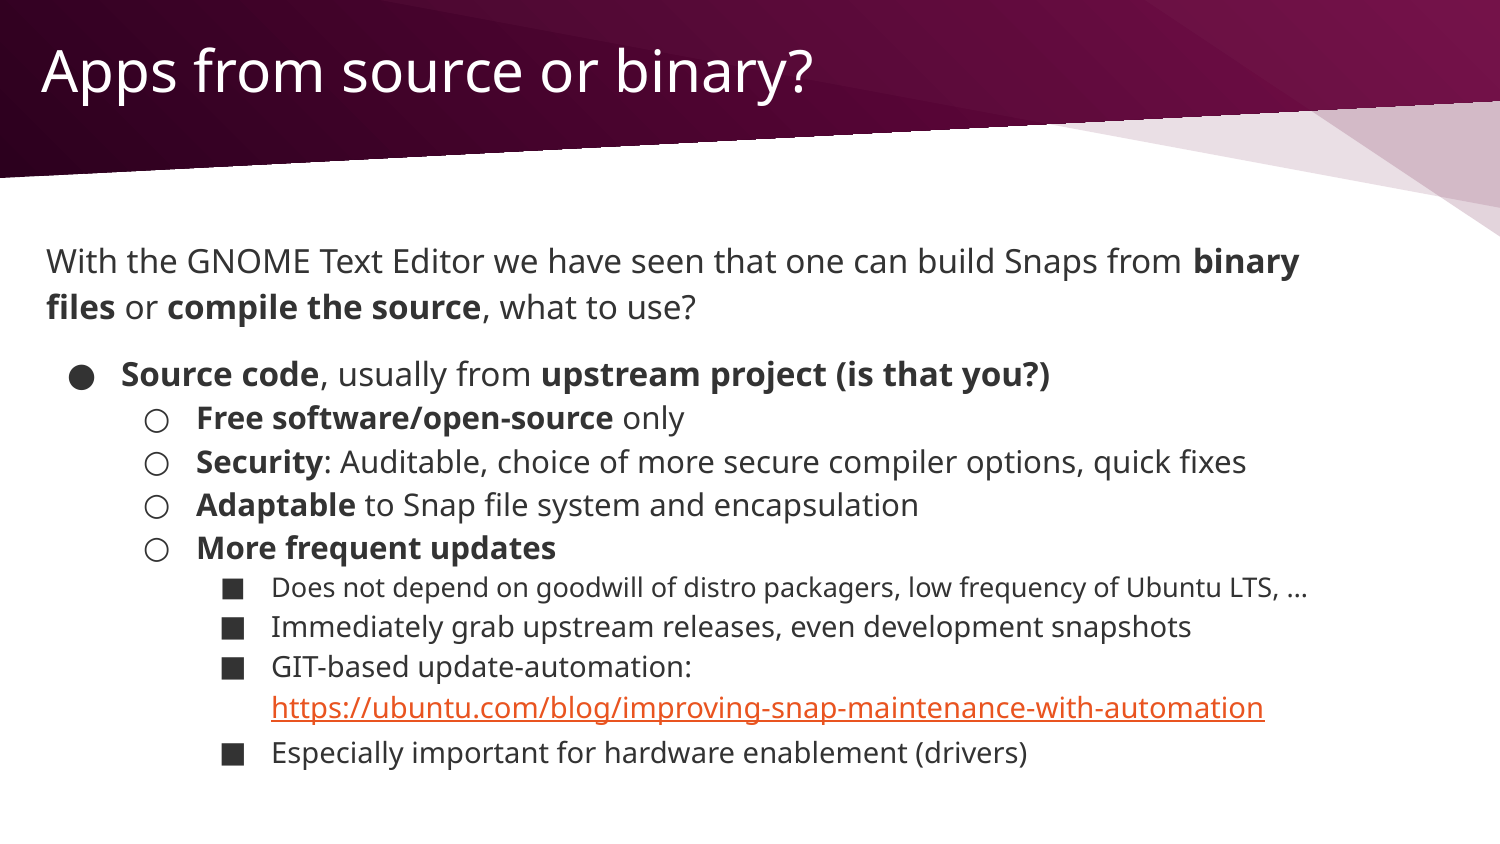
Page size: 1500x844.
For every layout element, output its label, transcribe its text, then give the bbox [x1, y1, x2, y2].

list With the GNOME Text Editor we have seen that one can build Snaps from binary files or compile the source, what to use? Source code, usually from upstream project (is that you?) Free software/open-source only Security: Auditable, choice of more secure compiler options, quick fixes Adaptable to Snap file system and encapsulation More frequent updates Does not depend on goodwill of distro packagers, low frequency of Ubuntu LTS, … Immediately grab upstream releases, even development snapshots GIT-based update-automation: https://ubuntu.com/blog/improving-snap-maintenance-with-automation Especially important for hardware enablement (drivers) [35, 229, 1324, 789]
title Apps from source or binary? [41, 5, 1336, 134]
